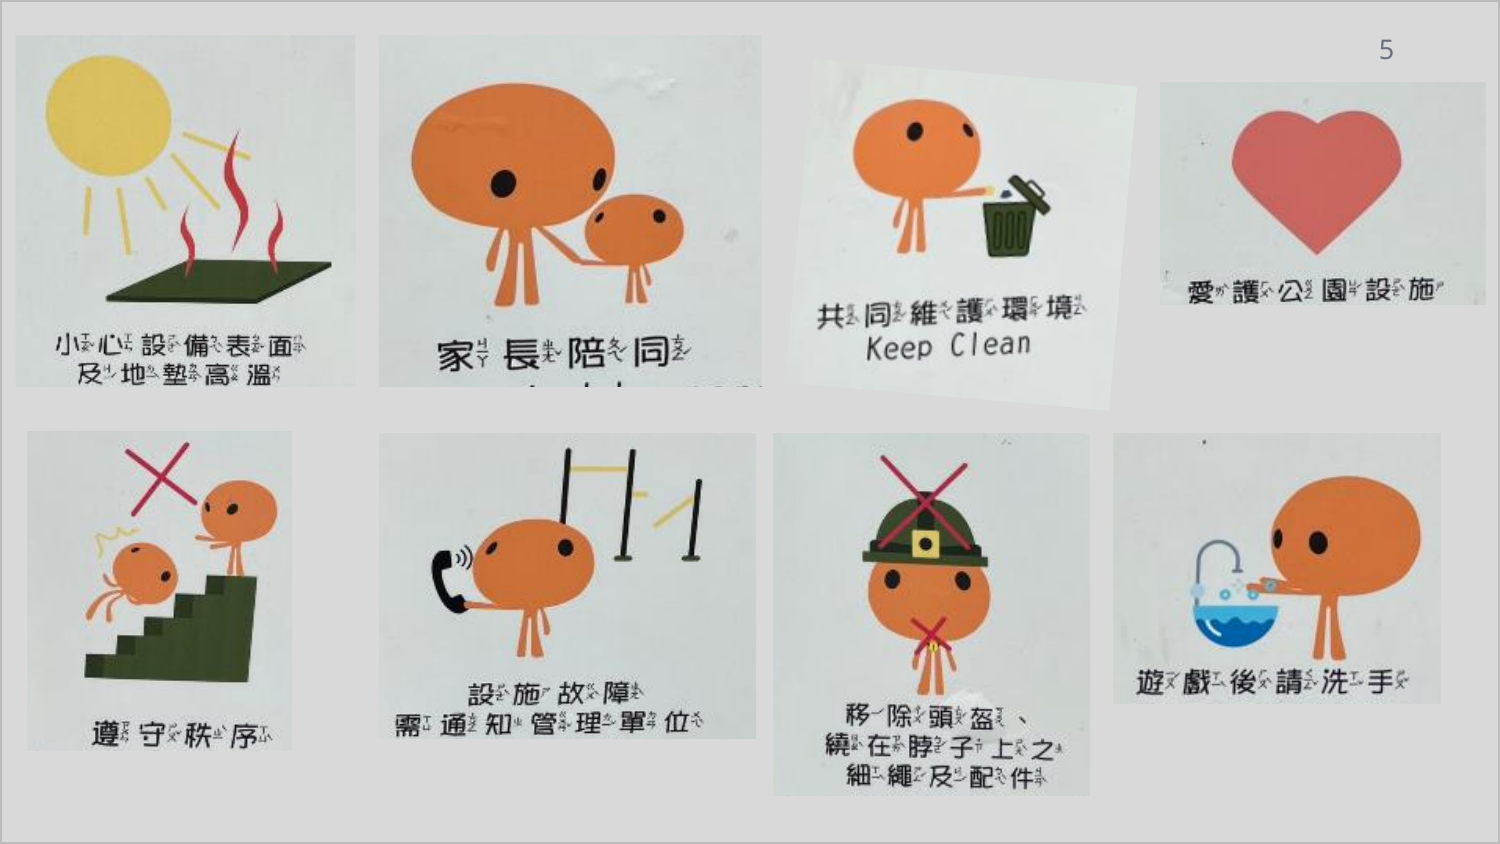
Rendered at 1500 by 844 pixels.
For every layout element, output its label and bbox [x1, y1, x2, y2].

text_box [0, 0, 1500, 844]
picture [27, 431, 293, 751]
picture [378, 433, 757, 739]
picture [773, 433, 1090, 796]
picture [1160, 82, 1486, 305]
picture [785, 58, 1138, 411]
picture [378, 35, 762, 387]
picture [15, 35, 356, 387]
picture [1113, 433, 1441, 704]
